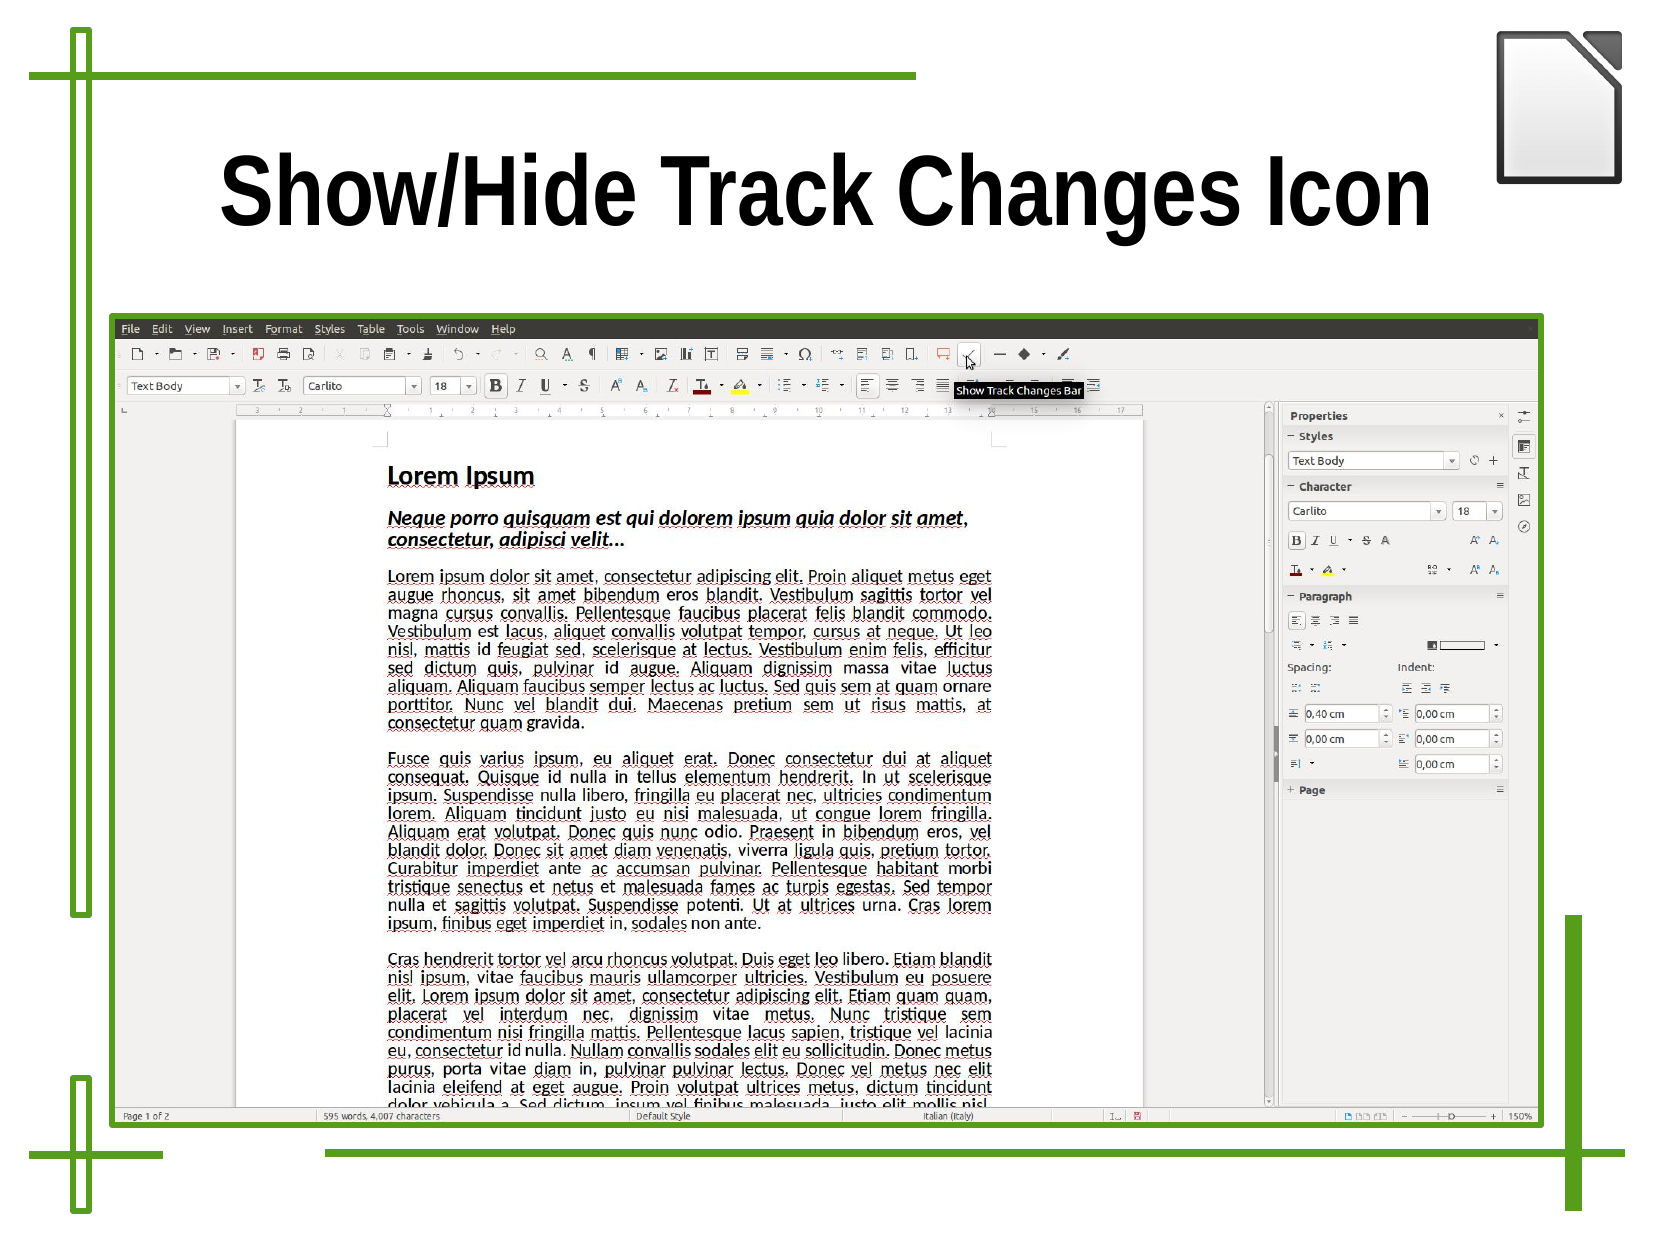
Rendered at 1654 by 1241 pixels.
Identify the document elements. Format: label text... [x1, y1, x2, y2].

picture [1494, 29, 1624, 186]
title Show/Hide Track Changes Icon [118, 118, 1536, 260]
picture [115, 318, 1539, 1123]
